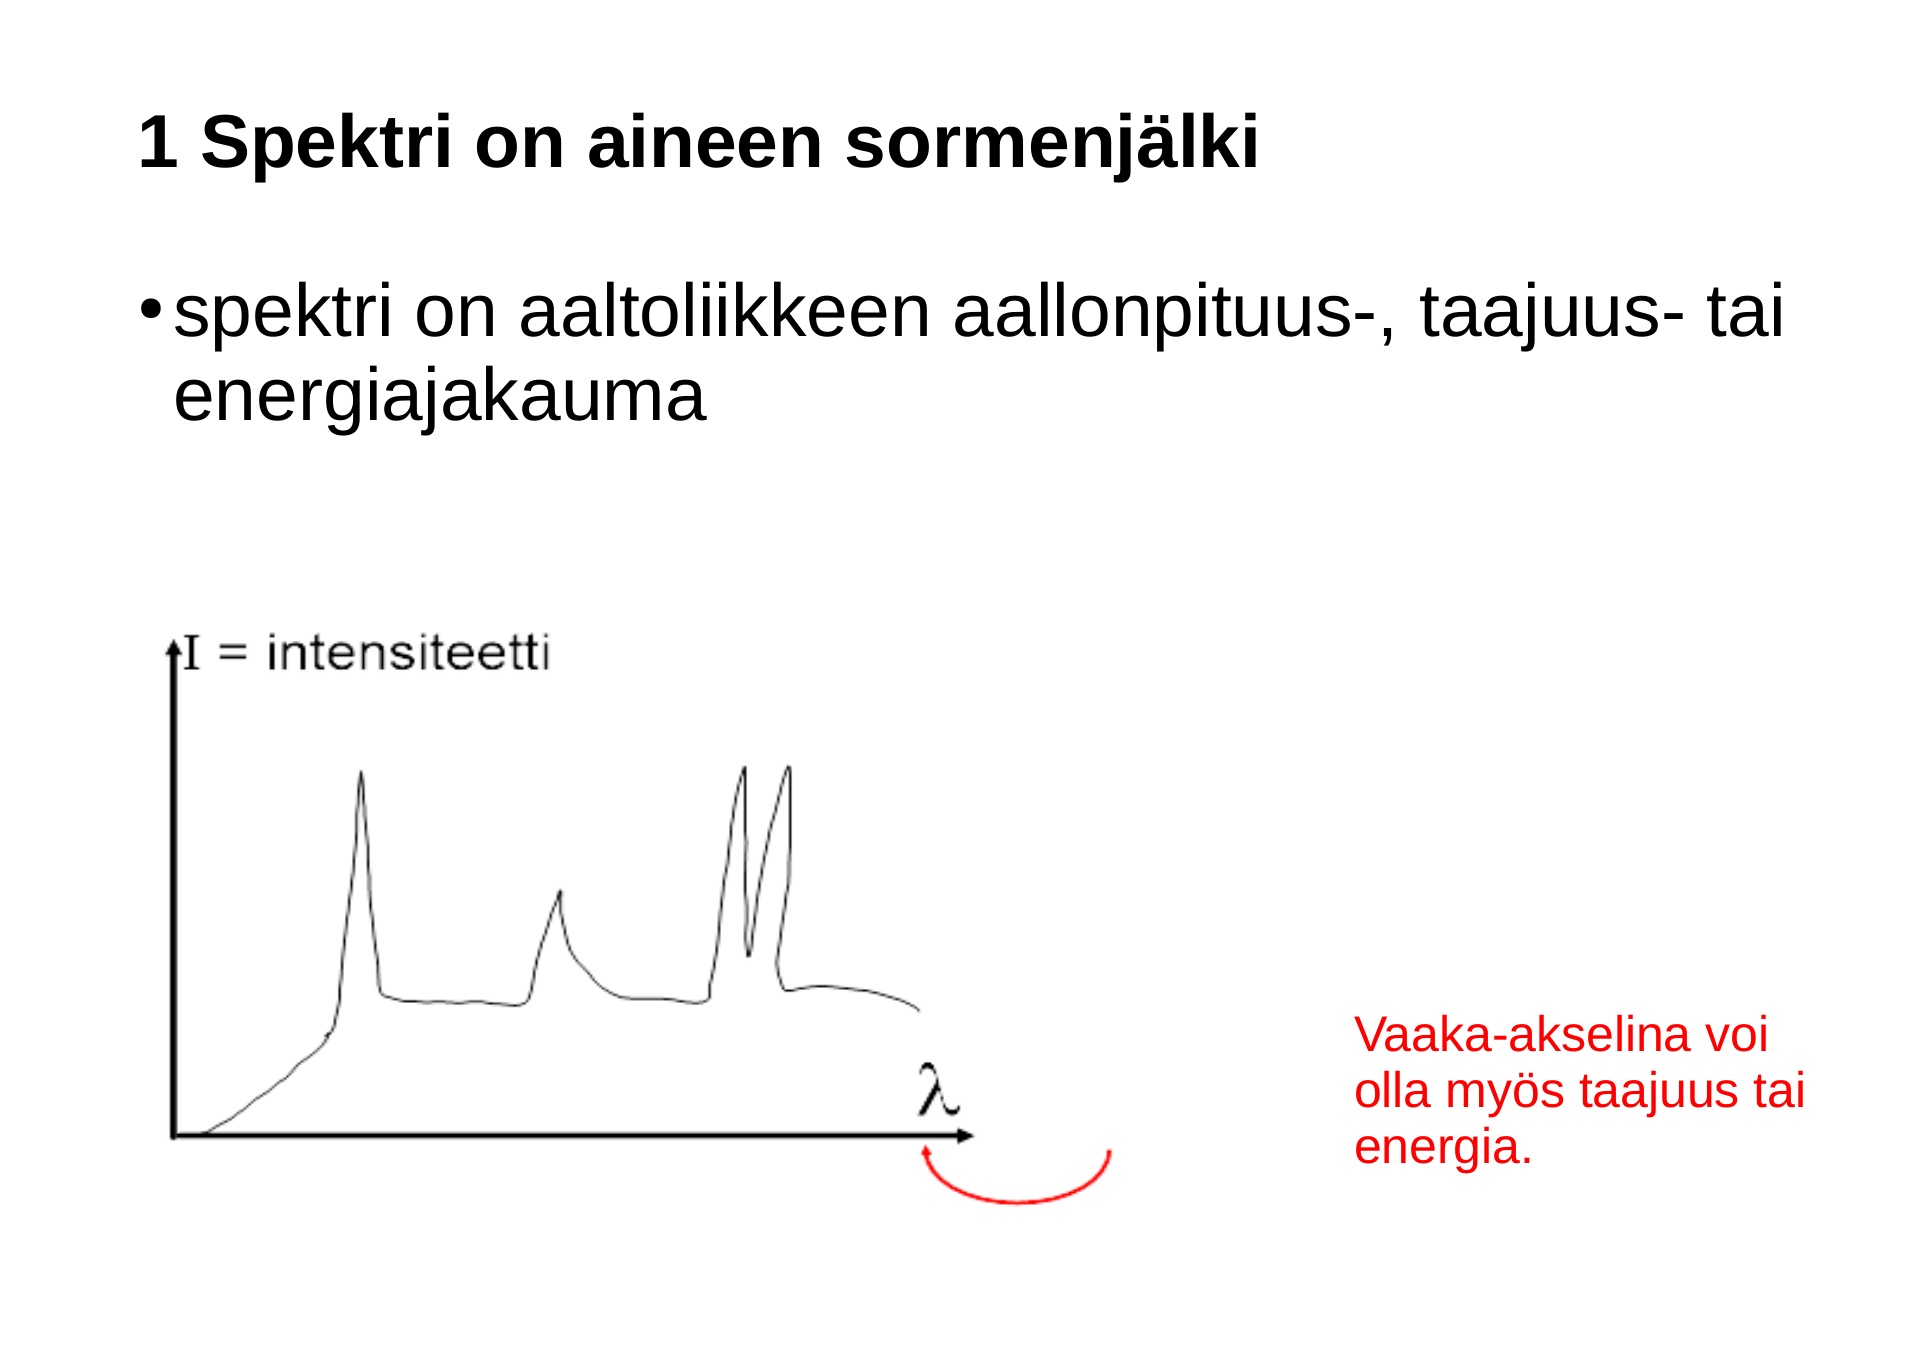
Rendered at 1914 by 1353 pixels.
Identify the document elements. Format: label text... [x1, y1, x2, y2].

picture [112, 571, 1162, 1250]
text_box Vaaka-akselina voi olla myös taajuus tai energia. [1339, 999, 1861, 1198]
text_box 1 Spektri on aineen sormenjälki spektri on aaltoliikkeen aallonpituus-, taajuus- tai energiajakauma [122, 92, 1818, 503]
